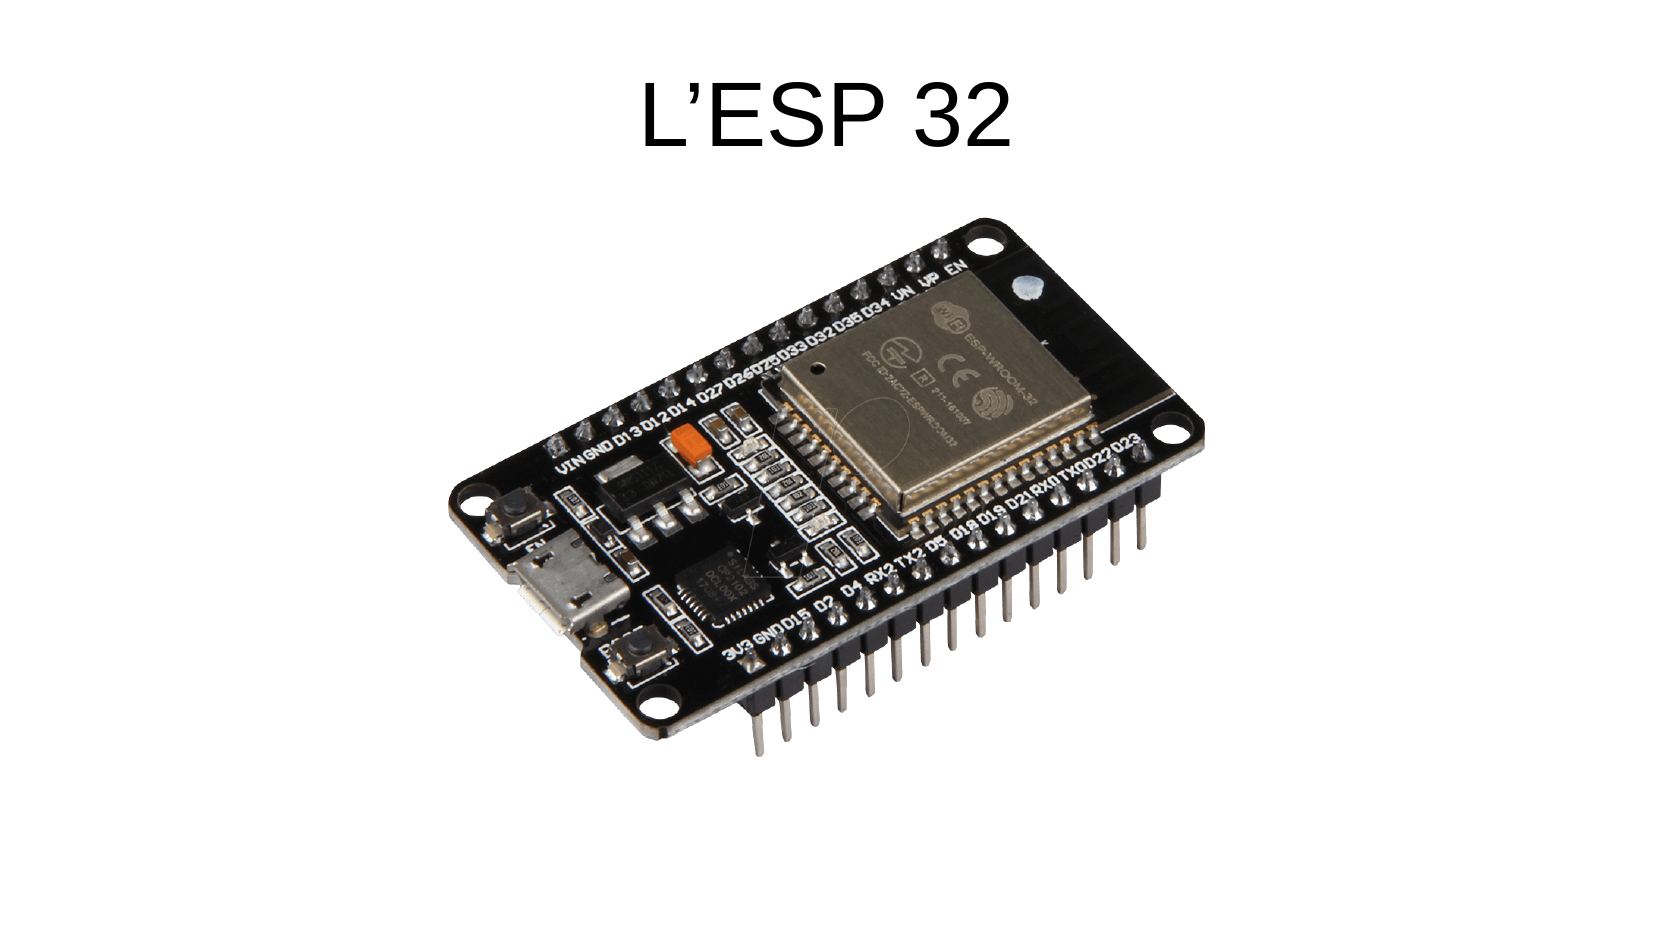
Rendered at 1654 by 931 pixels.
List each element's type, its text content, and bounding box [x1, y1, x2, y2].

title L’ESP 32 [82, 37, 1571, 193]
picture [448, 217, 1205, 758]
